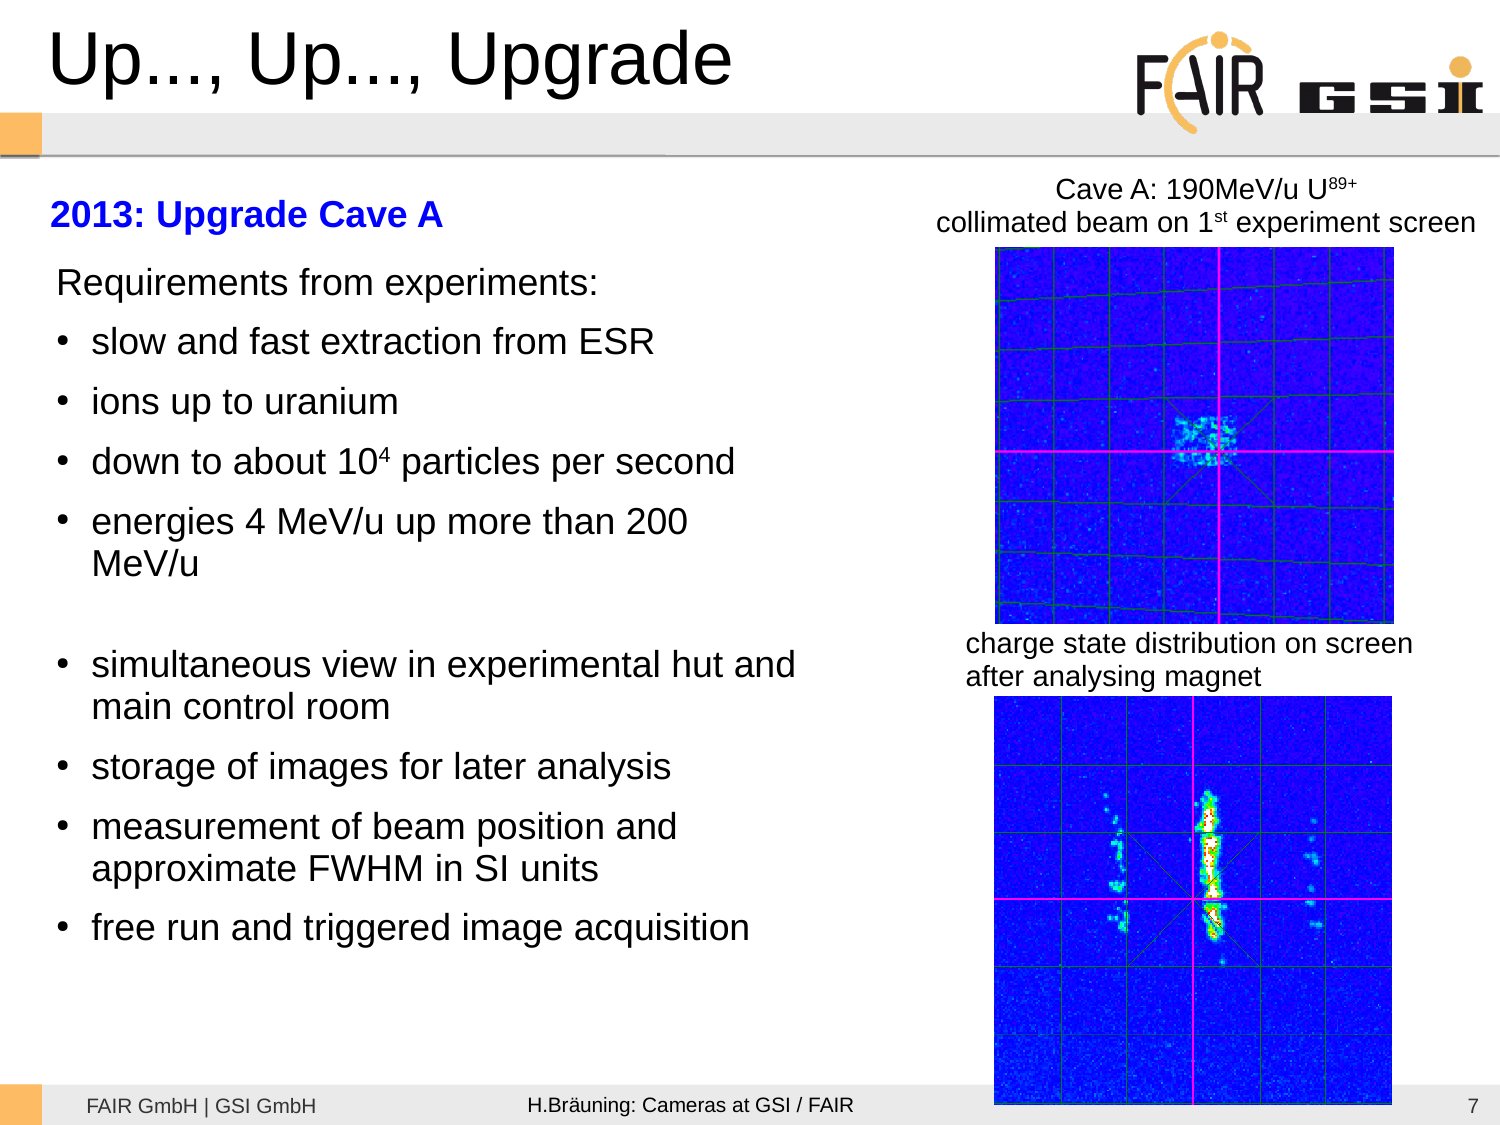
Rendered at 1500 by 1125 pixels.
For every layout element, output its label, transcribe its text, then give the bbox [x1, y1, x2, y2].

text_box charge state distribution on screen after analysing magnet [950, 620, 1429, 701]
text_box Cave A: 190MeV/u U89+ collimated beam on 1st experiment screen [921, 165, 1495, 279]
text_box 2013: Upgrade Cave A [35, 185, 491, 284]
title Up..., Up..., Upgrade [47, 0, 1117, 119]
picture [995, 279, 1394, 620]
picture [1136, 29, 1264, 136]
text_box Requirements from experiments: slow and fast extraction from ESR ions up to uranium down to about 104 particles per second energies 4 MeV/u up more than 200 MeV/u simultaneous view in experimental hut and main control room storage of images for later analysis measurement of beam position and approximate FWHM in SI units free run and triggered image acquisition [41, 253, 812, 957]
picture [994, 701, 1392, 1105]
picture [1298, 54, 1484, 113]
